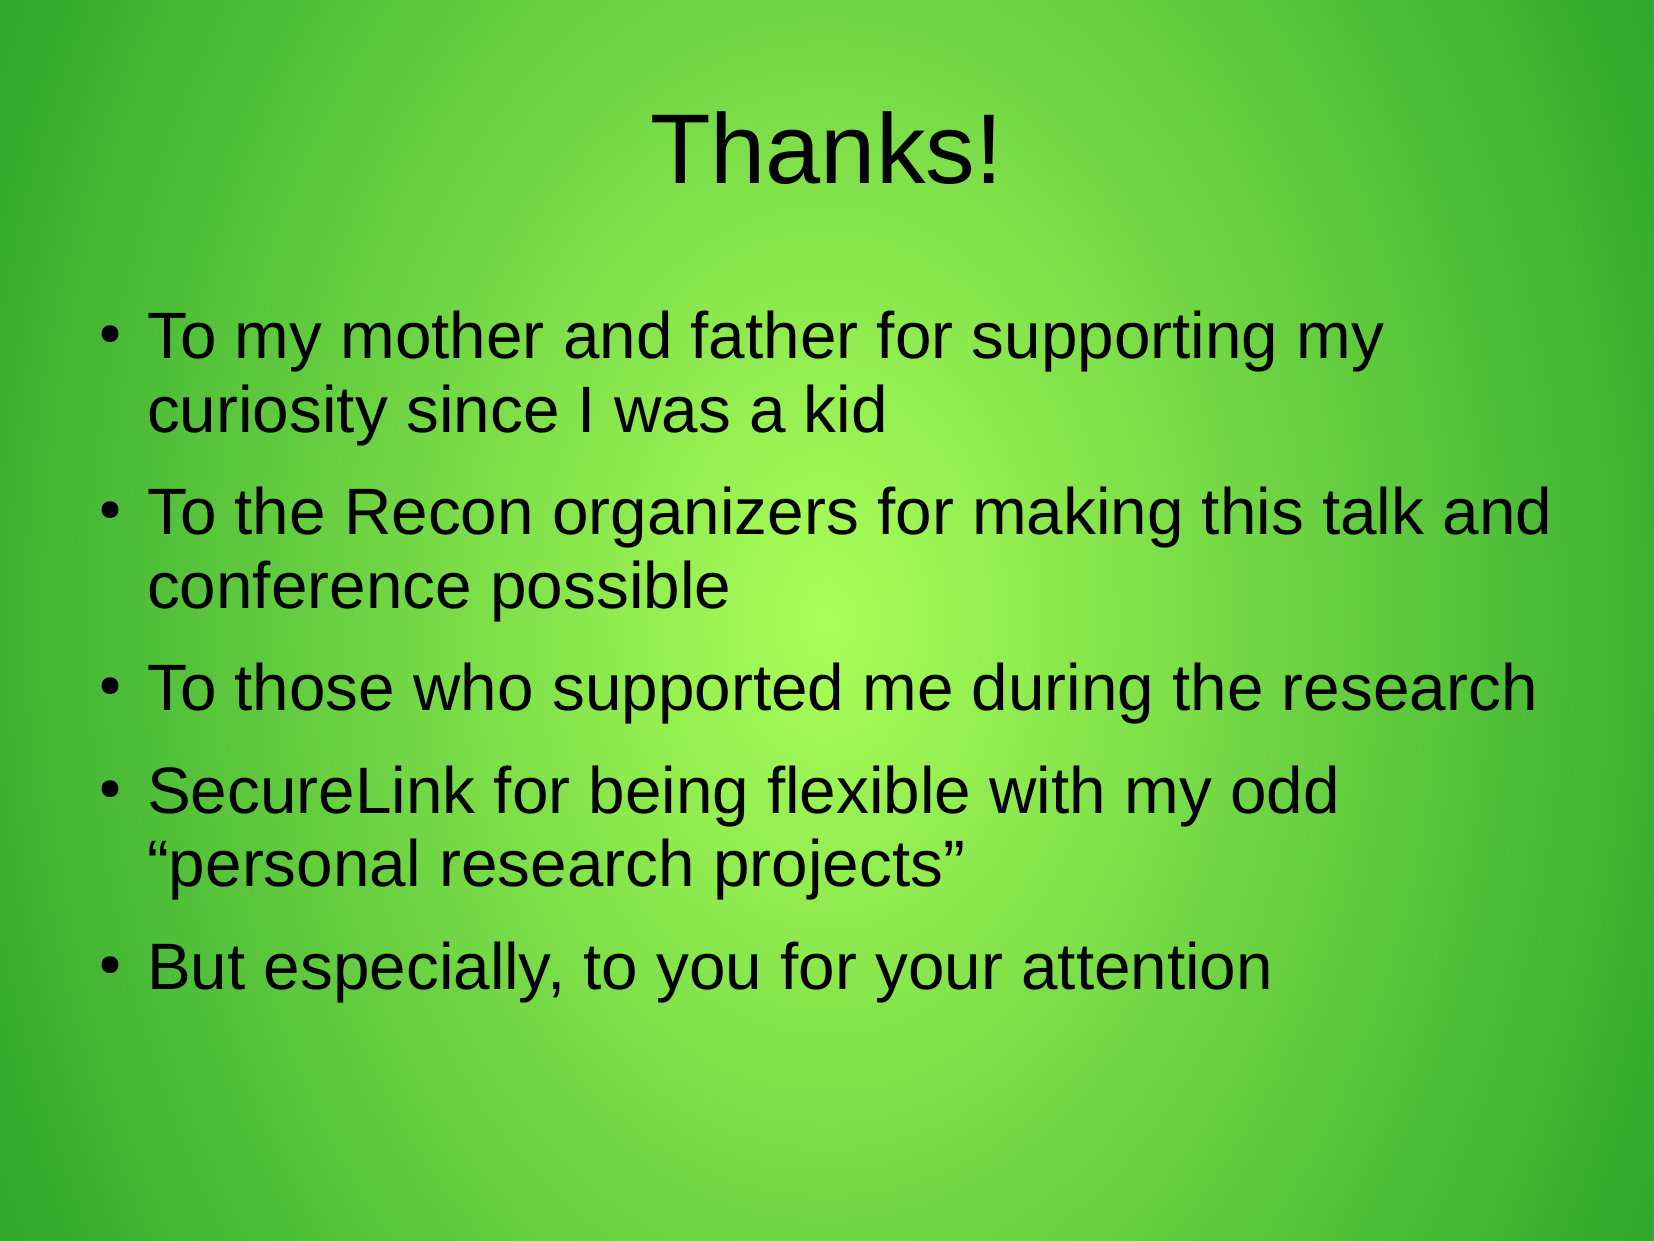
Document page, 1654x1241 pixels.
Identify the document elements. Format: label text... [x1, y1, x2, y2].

list To my mother and father for supporting my curiosity since I was a kid To the Recon organizers for making this talk and conference possible To those who supported me during the research SecureLink for being flexible with my odd “personal research projects” But especially, to you for your attention [82, 299, 1571, 1019]
title Thanks! [82, 47, 1571, 252]
